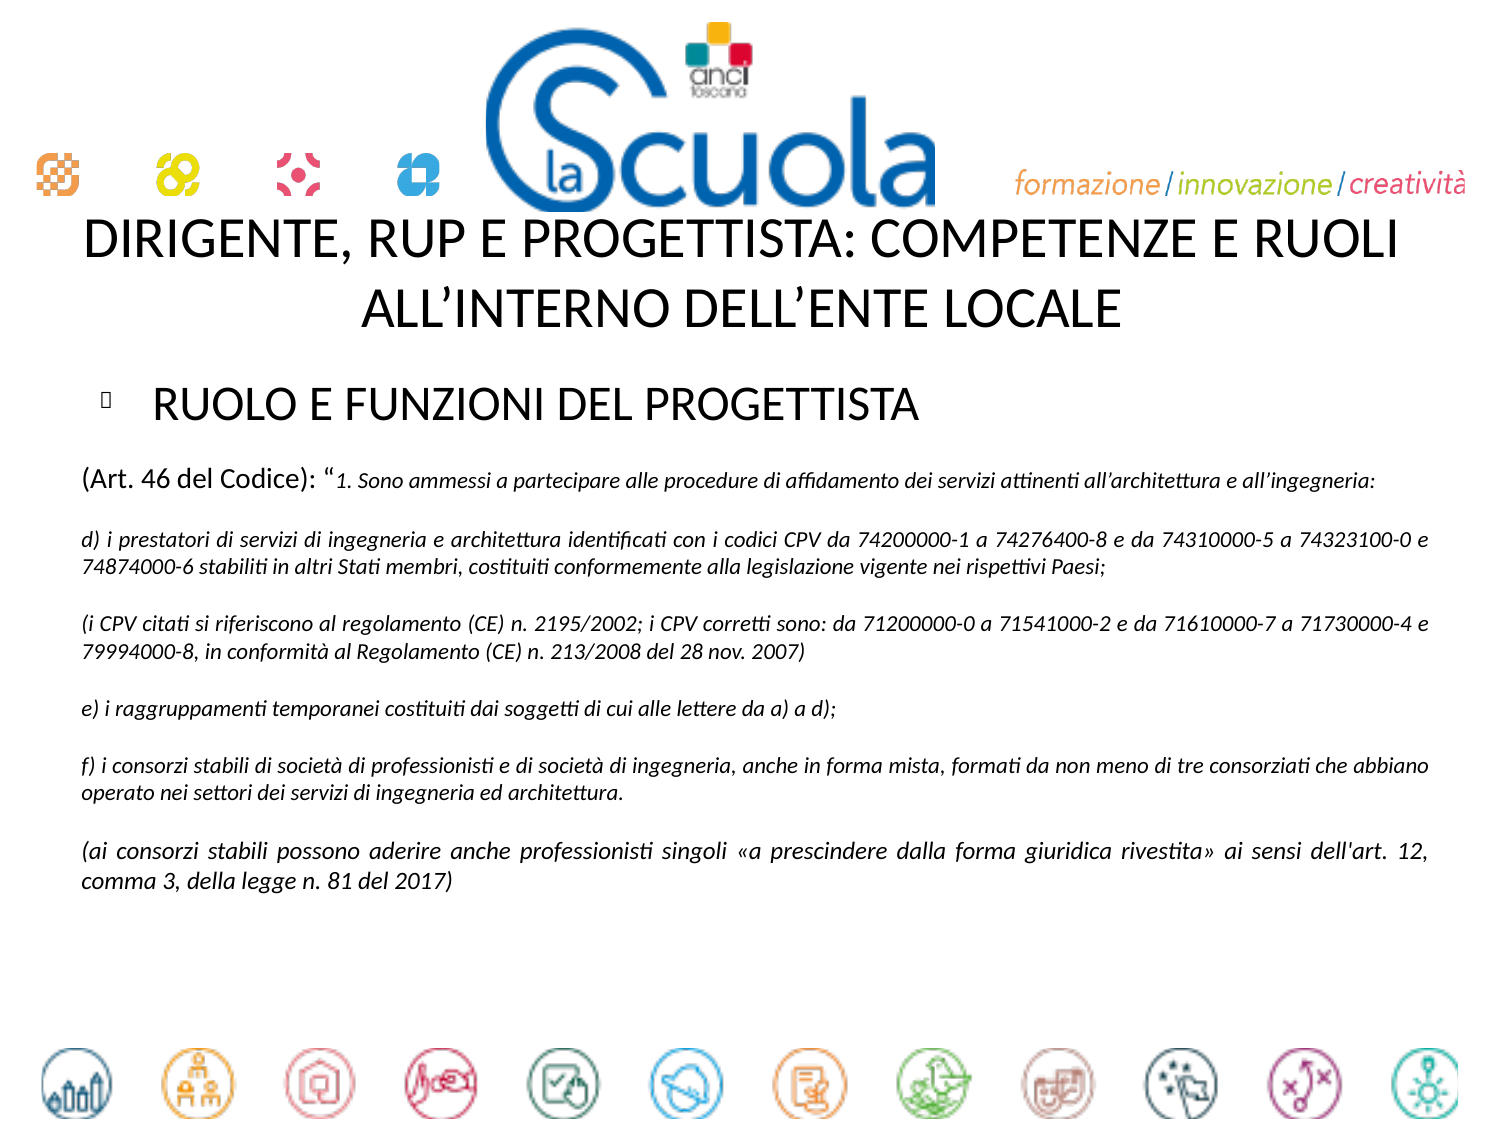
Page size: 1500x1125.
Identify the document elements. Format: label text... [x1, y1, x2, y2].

text_box DIRIGENTE, RUP E PROGETTISTA: COMPETENZE E RUOLI ALL’INTERNO DELL’ENTE LOCALE [67, 175, 1418, 364]
text_box RUOLO E FUNZIONI DEL PROGETTISTA (Art. 46 del Codice): “1. Sono ammessi a partecipare alle procedure di affidamento dei servizi attinenti all’architettura e all’ingegneria: d) i prestatori di servizi di ingegneria e architettura identificati con i codici CPV da 74200000-1 a 74276400-8 e da 74310000-5 a 74323100-0 e 74874000-6 stabiliti in altri Stati membri, costituiti conformemente alla legislazione vigente nei rispettivi Paesi; (i CPV citati si riferiscono al regolamento (CE) n. 2195/2002; i CPV corretti sono: da 71200000-0 a 71541000-2 e da 71610000-7 a 71730000-4 e 79994000-8, in conformità al Regolamento (CE) n. 213/2008 del 28 nov. 2007) e) i raggruppamenti temporanei costituiti dai soggetti di cui alle lettere da a) a d); f) i consorzi stabili di società di professionisti e di società di ingegneria, anche in forma mista, formati da non meno di tre consorziati che abbiano operato nei settori dei servizi di ingegneria ed architettura. (ai consorzi stabili possono aderire anche professionisti singoli «a prescindere dalla forma giuridica rivestita» ai sensi dell'art. 12, comma 3, della legge n. 81 del 2017) [81, 370, 1432, 1023]
